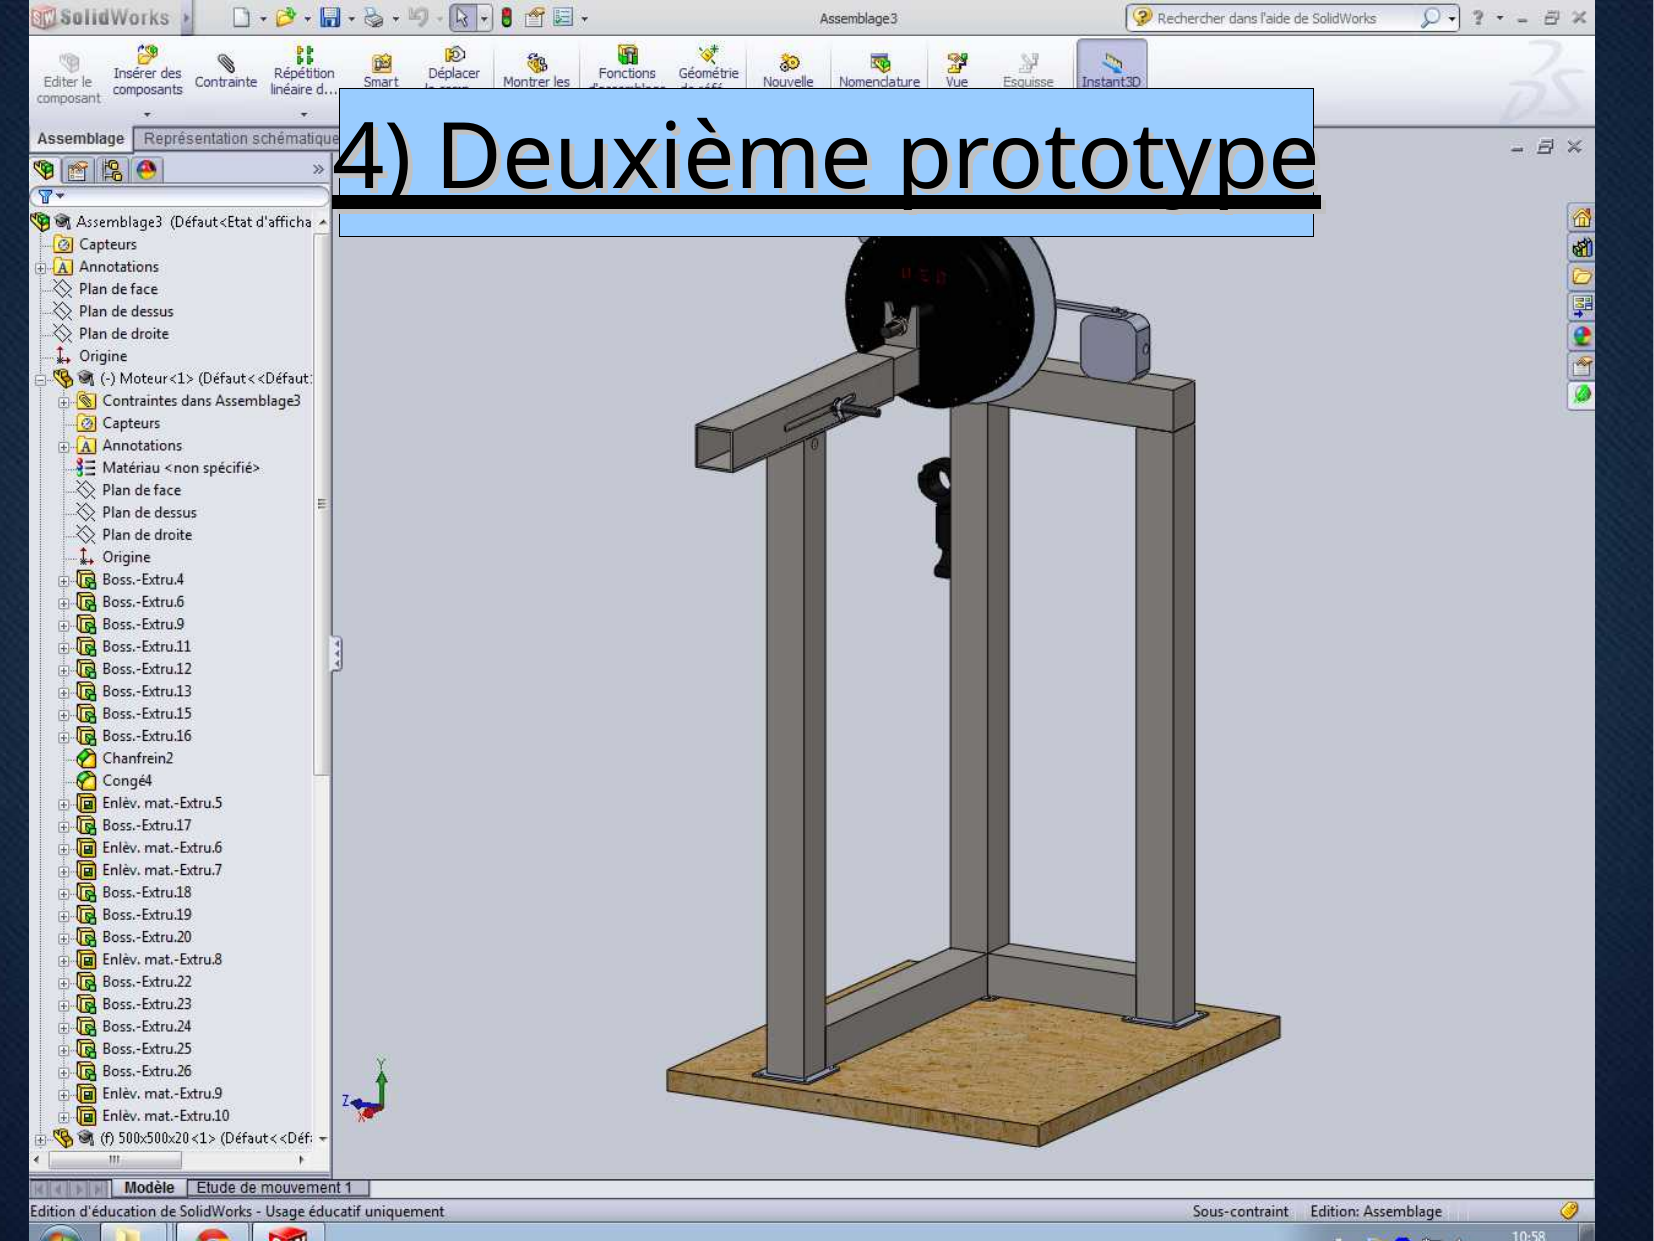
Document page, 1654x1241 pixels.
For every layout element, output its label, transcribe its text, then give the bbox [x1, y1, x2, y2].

title 4) Deuxième prototype [82, 49, 1571, 257]
picture [0, 0, 1654, 1241]
